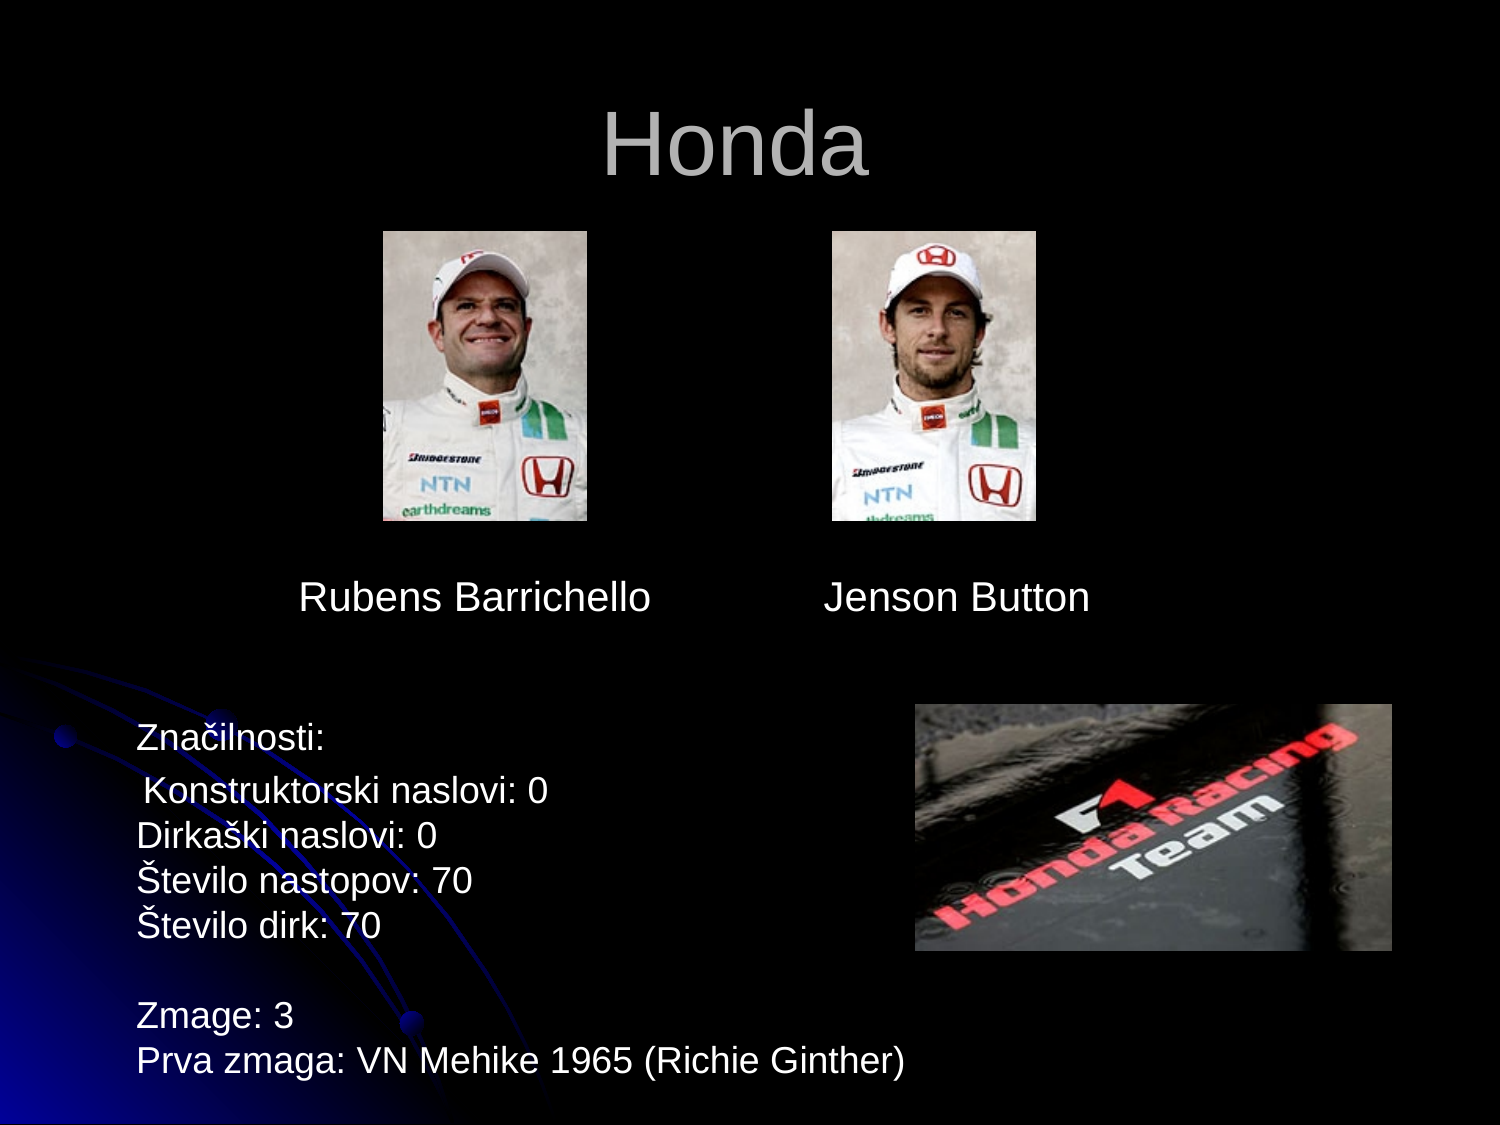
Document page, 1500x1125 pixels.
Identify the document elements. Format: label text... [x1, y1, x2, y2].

picture [832, 231, 1036, 521]
title Honda [75, 45, 1425, 233]
picture [383, 231, 587, 521]
picture [915, 704, 1392, 951]
list Rubens Barrichello Jenson Button Značilnosti: Konstruktorski naslovi: 0 Dirkaški naslovi: 0 Število nastopov: 70 Število dirk: 70 Zmage: 3 Prva zmaga: VN Mehike 1965 (Richie Ginther) [64, 562, 1415, 923]
